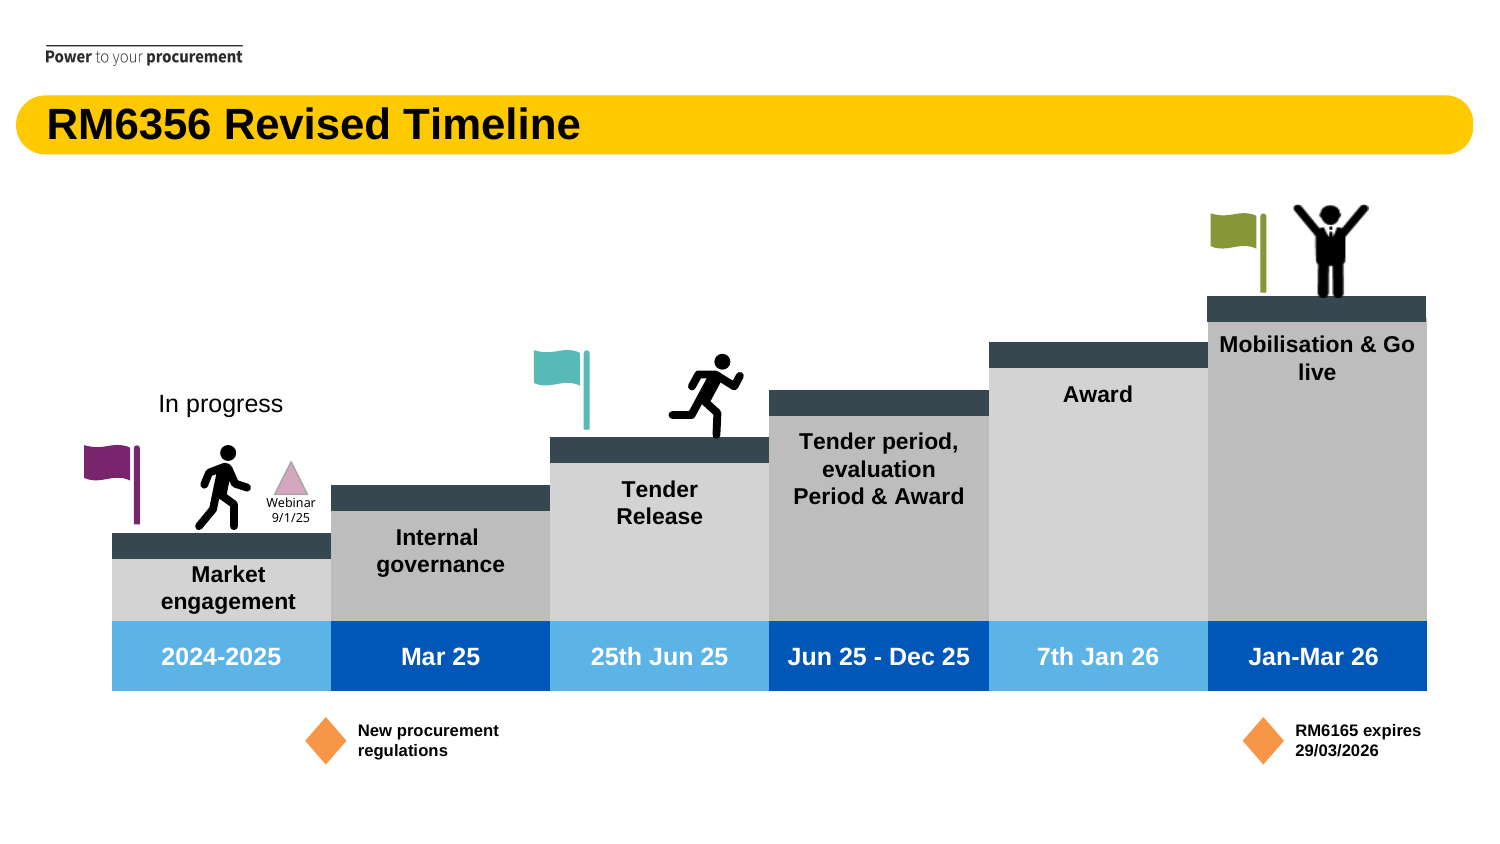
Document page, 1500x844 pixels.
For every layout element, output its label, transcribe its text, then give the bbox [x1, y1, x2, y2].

text_box [305, 717, 342, 765]
text_box [583, 350, 590, 430]
text_box [281, 461, 301, 480]
text_box RM6165 expires 29/03/2026 [1280, 704, 1465, 796]
text_box 25th Jun 25 [550, 621, 769, 691]
text_box [989, 342, 1208, 368]
text_box Tender period, evaluation Period & Award [769, 416, 989, 621]
text_box [550, 370, 769, 463]
text_box New procurement regulations [342, 704, 528, 776]
text_box Webinar 9/1/25 [235, 480, 347, 541]
text_box [714, 353, 731, 370]
text_box Internal governance [331, 511, 550, 621]
text_box [1210, 213, 1257, 249]
text_box In progress [111, 338, 331, 424]
text_box 2024-2025 [112, 621, 331, 691]
text_box Jan-Mar 26 [1208, 621, 1427, 691]
text_box [769, 390, 989, 416]
text_box [112, 533, 331, 559]
title RM6356 Revised Timeline [46, 95, 1226, 200]
text_box 7th Jan 26 [989, 621, 1208, 691]
picture [1293, 204, 1369, 298]
text_box [533, 350, 580, 386]
text_box Tender Release [550, 463, 769, 621]
text_box Mobilisation & Go live [1208, 318, 1427, 621]
text_box Mar 25 [331, 621, 550, 691]
text_box [1242, 717, 1280, 765]
text_box [347, 485, 550, 511]
text_box [84, 444, 131, 481]
text_box Market engagement [112, 559, 331, 621]
text_box Award [989, 368, 1208, 621]
text_box [1207, 296, 1426, 322]
text_box [133, 445, 140, 525]
text_box Jun 25 - Dec 25 [769, 621, 989, 691]
text_box [195, 462, 238, 531]
text_box [1260, 213, 1267, 293]
text_box [220, 445, 237, 461]
